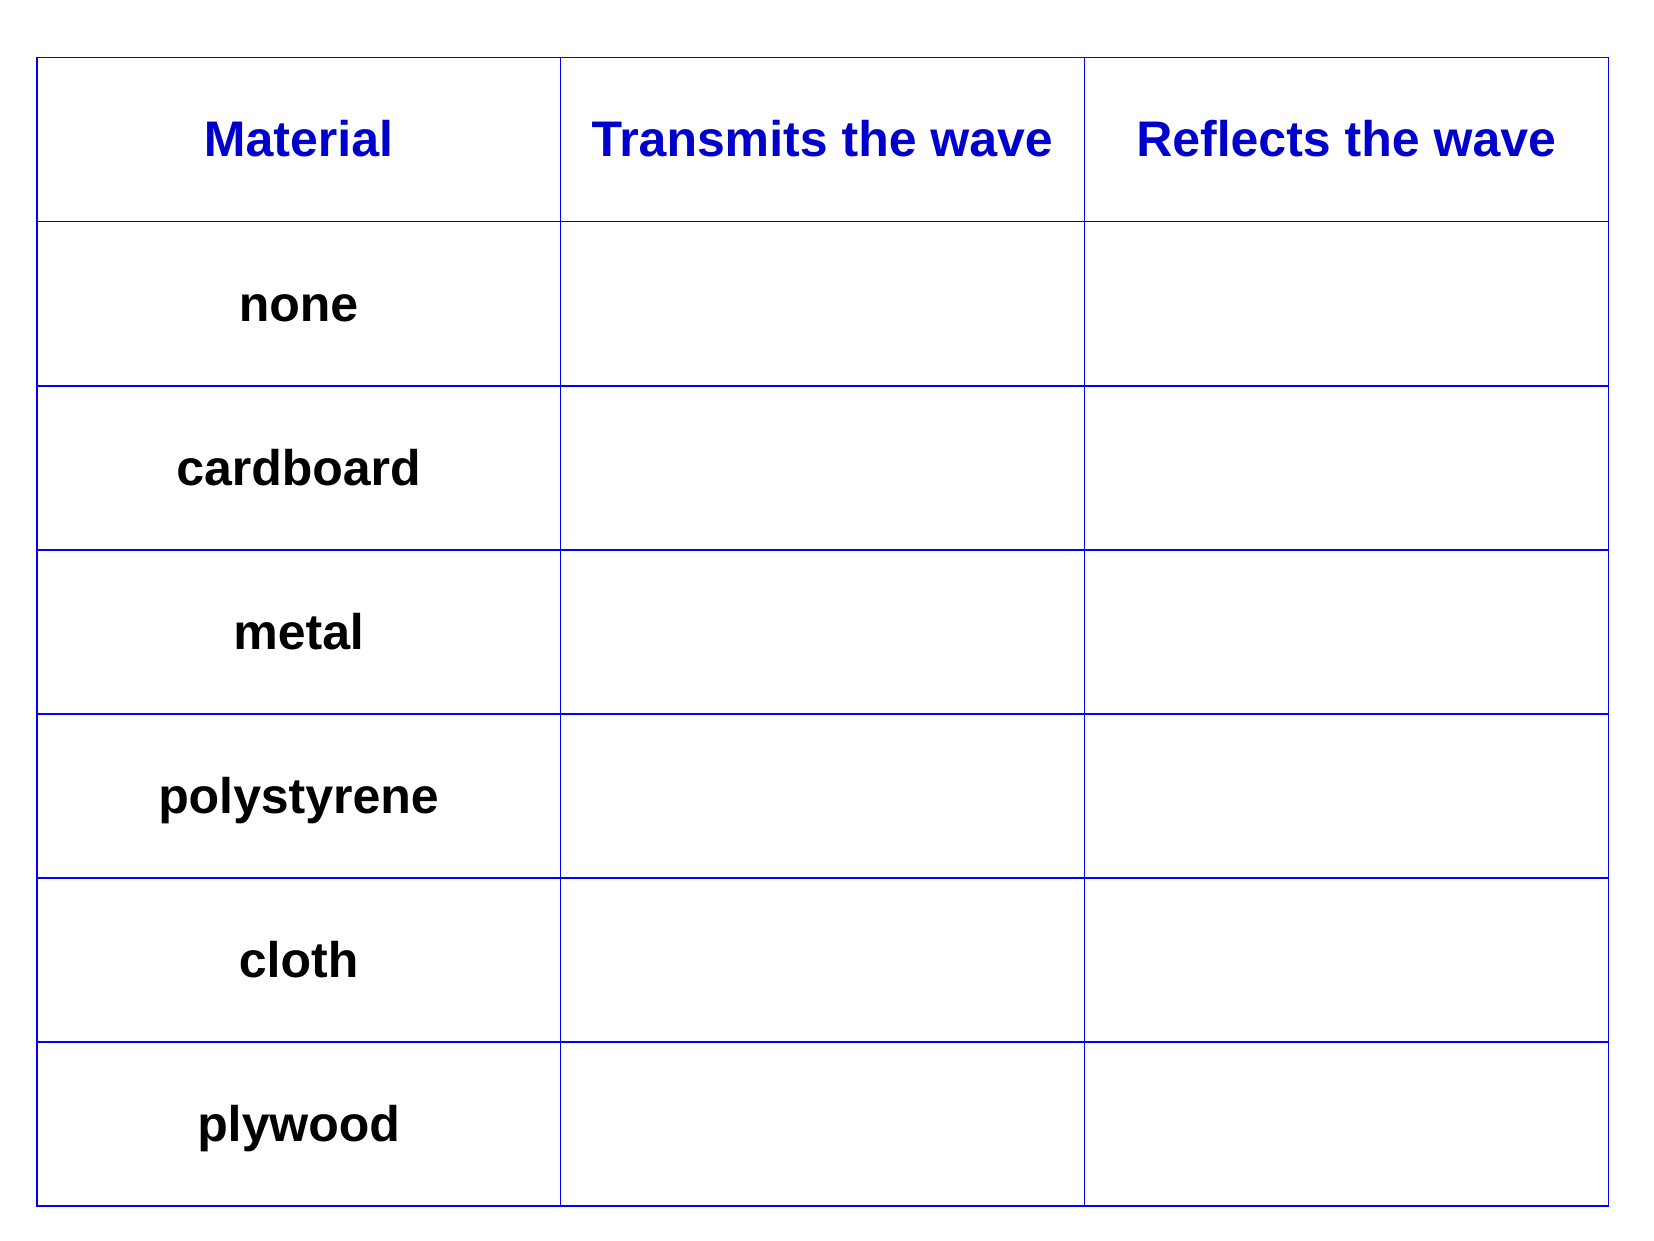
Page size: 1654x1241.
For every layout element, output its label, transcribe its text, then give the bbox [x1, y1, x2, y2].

table_cell [1085, 387, 1608, 549]
table_cell [1085, 1043, 1608, 1205]
table_cell [561, 551, 1084, 713]
table_cell [561, 1043, 1084, 1205]
table_header Transmits the wave [561, 58, 1084, 221]
table_cell [561, 715, 1084, 877]
table_header Reflects the wave [1085, 58, 1608, 221]
table_cell none [38, 222, 560, 385]
table_cell [561, 387, 1084, 549]
table_cell [561, 222, 1084, 385]
table_cell plywood [38, 1043, 560, 1205]
table_cell metal [38, 551, 560, 713]
table_cell cardboard [38, 387, 560, 549]
table_cell [1085, 715, 1608, 877]
table_cell [1085, 551, 1608, 713]
table_header Material [38, 58, 560, 221]
table_cell cloth [38, 879, 560, 1041]
table_cell [1085, 879, 1608, 1041]
table_cell polystyrene [38, 715, 560, 877]
table_cell [1085, 222, 1608, 385]
table_cell [561, 879, 1084, 1041]
